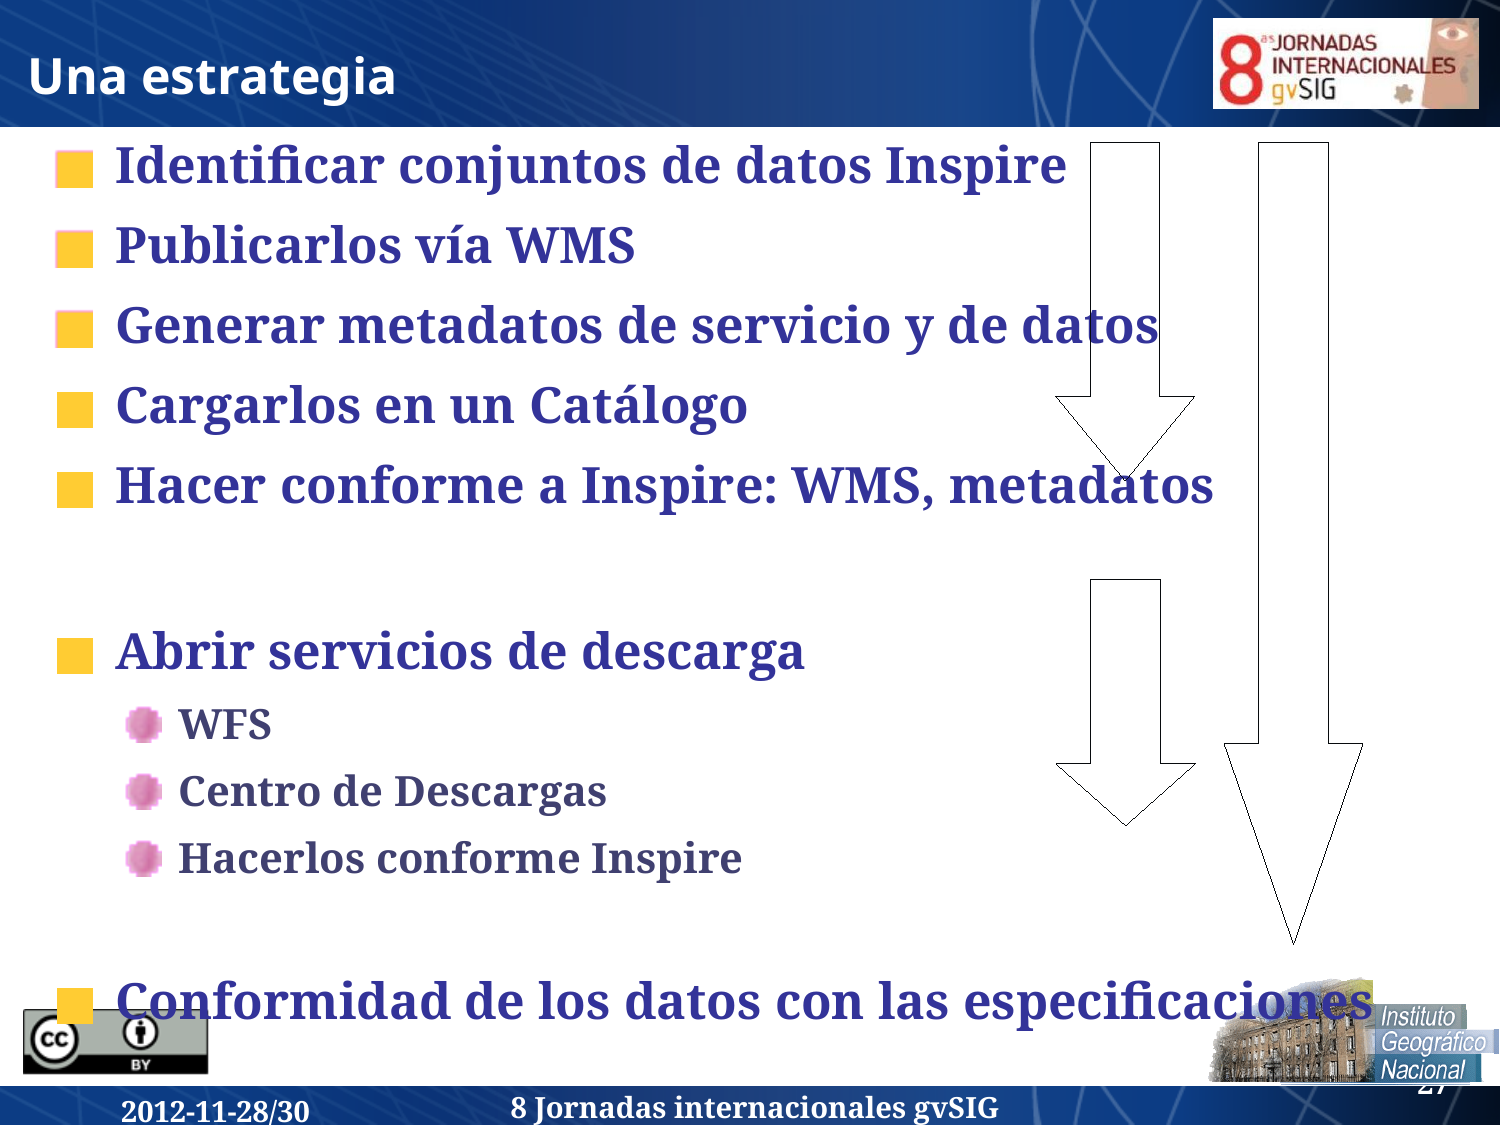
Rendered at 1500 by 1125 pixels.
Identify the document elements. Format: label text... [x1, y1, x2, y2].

picture [0, 0, 1500, 127]
list Identificar conjuntos de datos Inspire Publicarlos vía WMS Generar metadatos de servicio y de datos Cargarlos en un Catálogo Hacer conforme a Inspire: WMS, metadatos Abrir servicios de descarga WFS Centro de Descargas Hacerlos conforme Inspire Conformidad de los datos con las especificaciones [31, 123, 1465, 940]
title Una estrategia [0, 43, 1275, 107]
picture [0, 968, 1500, 1125]
picture [46, 976, 93, 1024]
